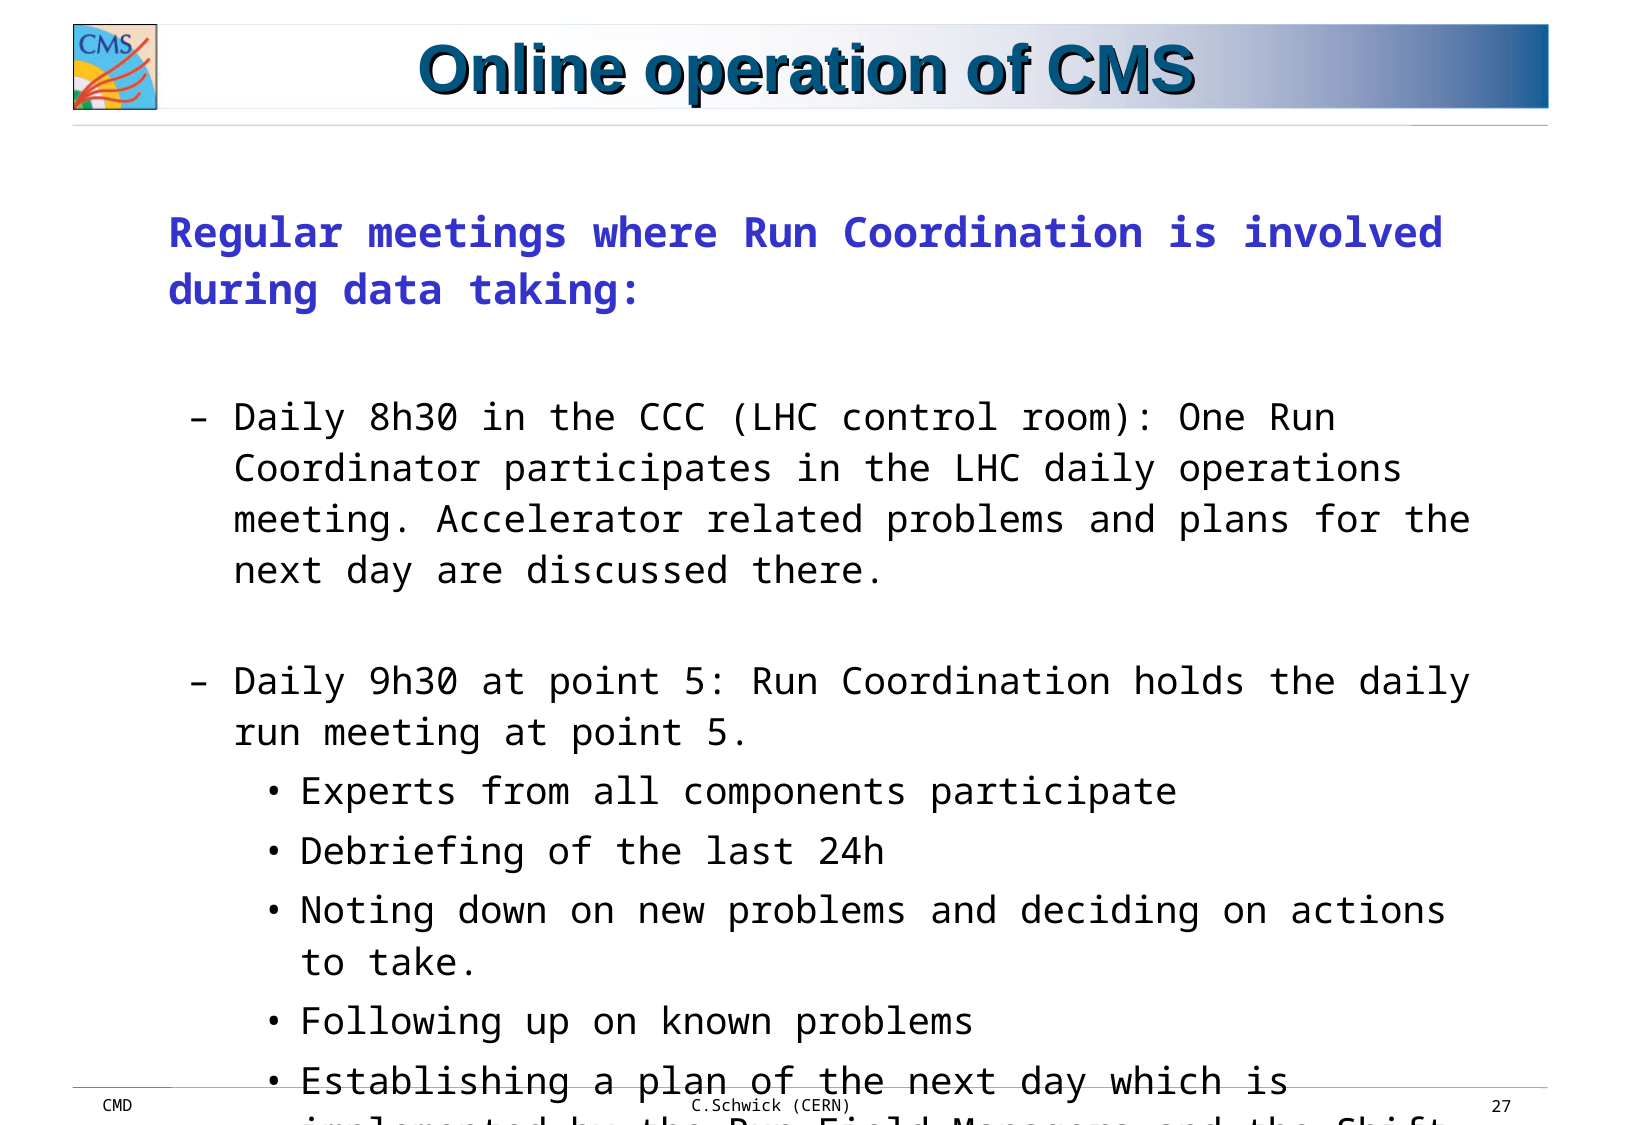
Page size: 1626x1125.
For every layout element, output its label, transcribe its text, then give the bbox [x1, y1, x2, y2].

title Online operation of CMS [152, 21, 1462, 117]
list Regular meetings where Run Coordination is involved during data taking: Daily 8h30 in the CCC (LHC control room): One Run Coordinator participates in the LHC daily operations meeting. Accelerator related problems and plans for the next day are discussed there. Daily 9h30 at point 5: Run Coordination holds the daily run meeting at point 5. Experts from all components participate Debriefing of the last 24h Noting down on new problems and deciding on actions to take. Following up on known problems Establishing a plan of the next day which is implemented by the Run Field Managers and the Shift Crew. Weekly: Run Coordination meeting to summarize the week, and to plan the activities for the coming week. [112, 202, 1501, 1006]
picture [72, 24, 152, 110]
picture [1462, 24, 1551, 110]
